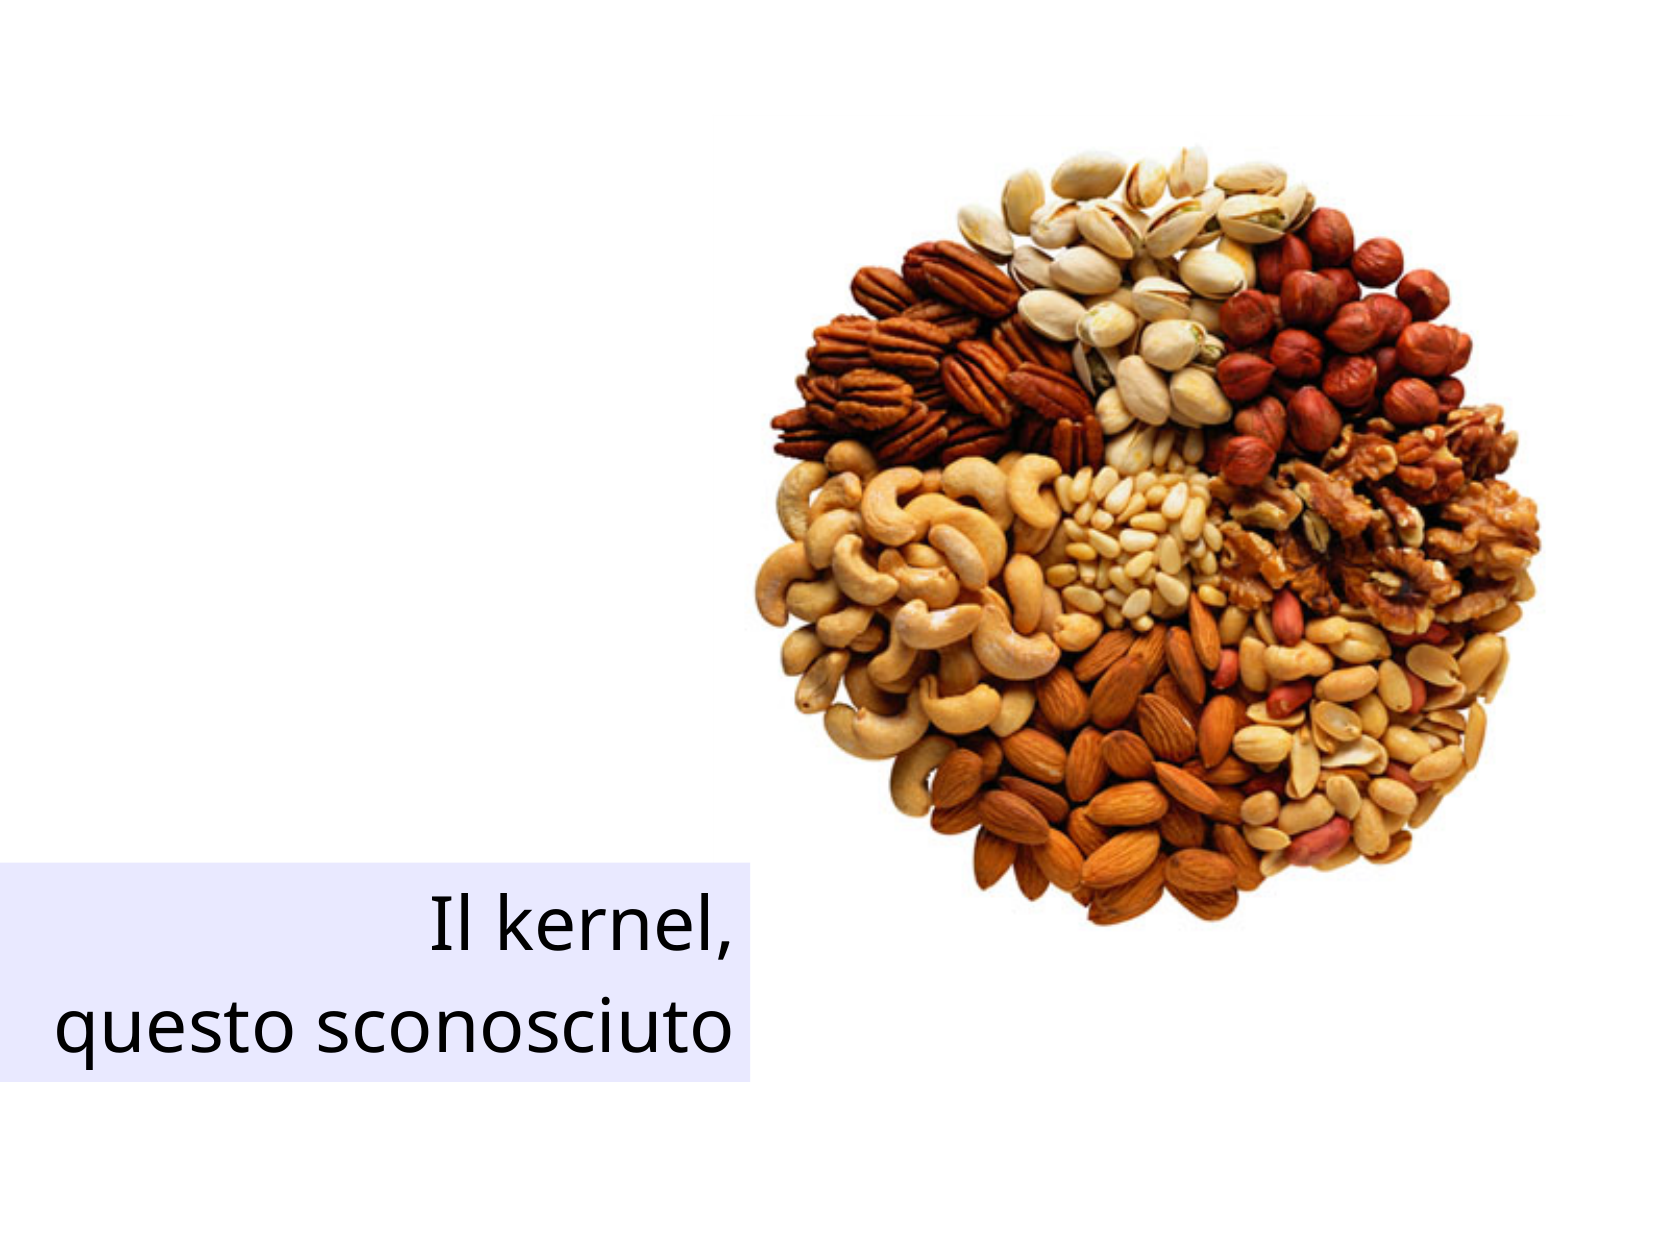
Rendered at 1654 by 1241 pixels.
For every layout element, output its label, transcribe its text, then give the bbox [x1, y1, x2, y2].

picture [712, 114, 1573, 976]
text_box Il kernel, questo sconosciuto [0, 862, 751, 1046]
